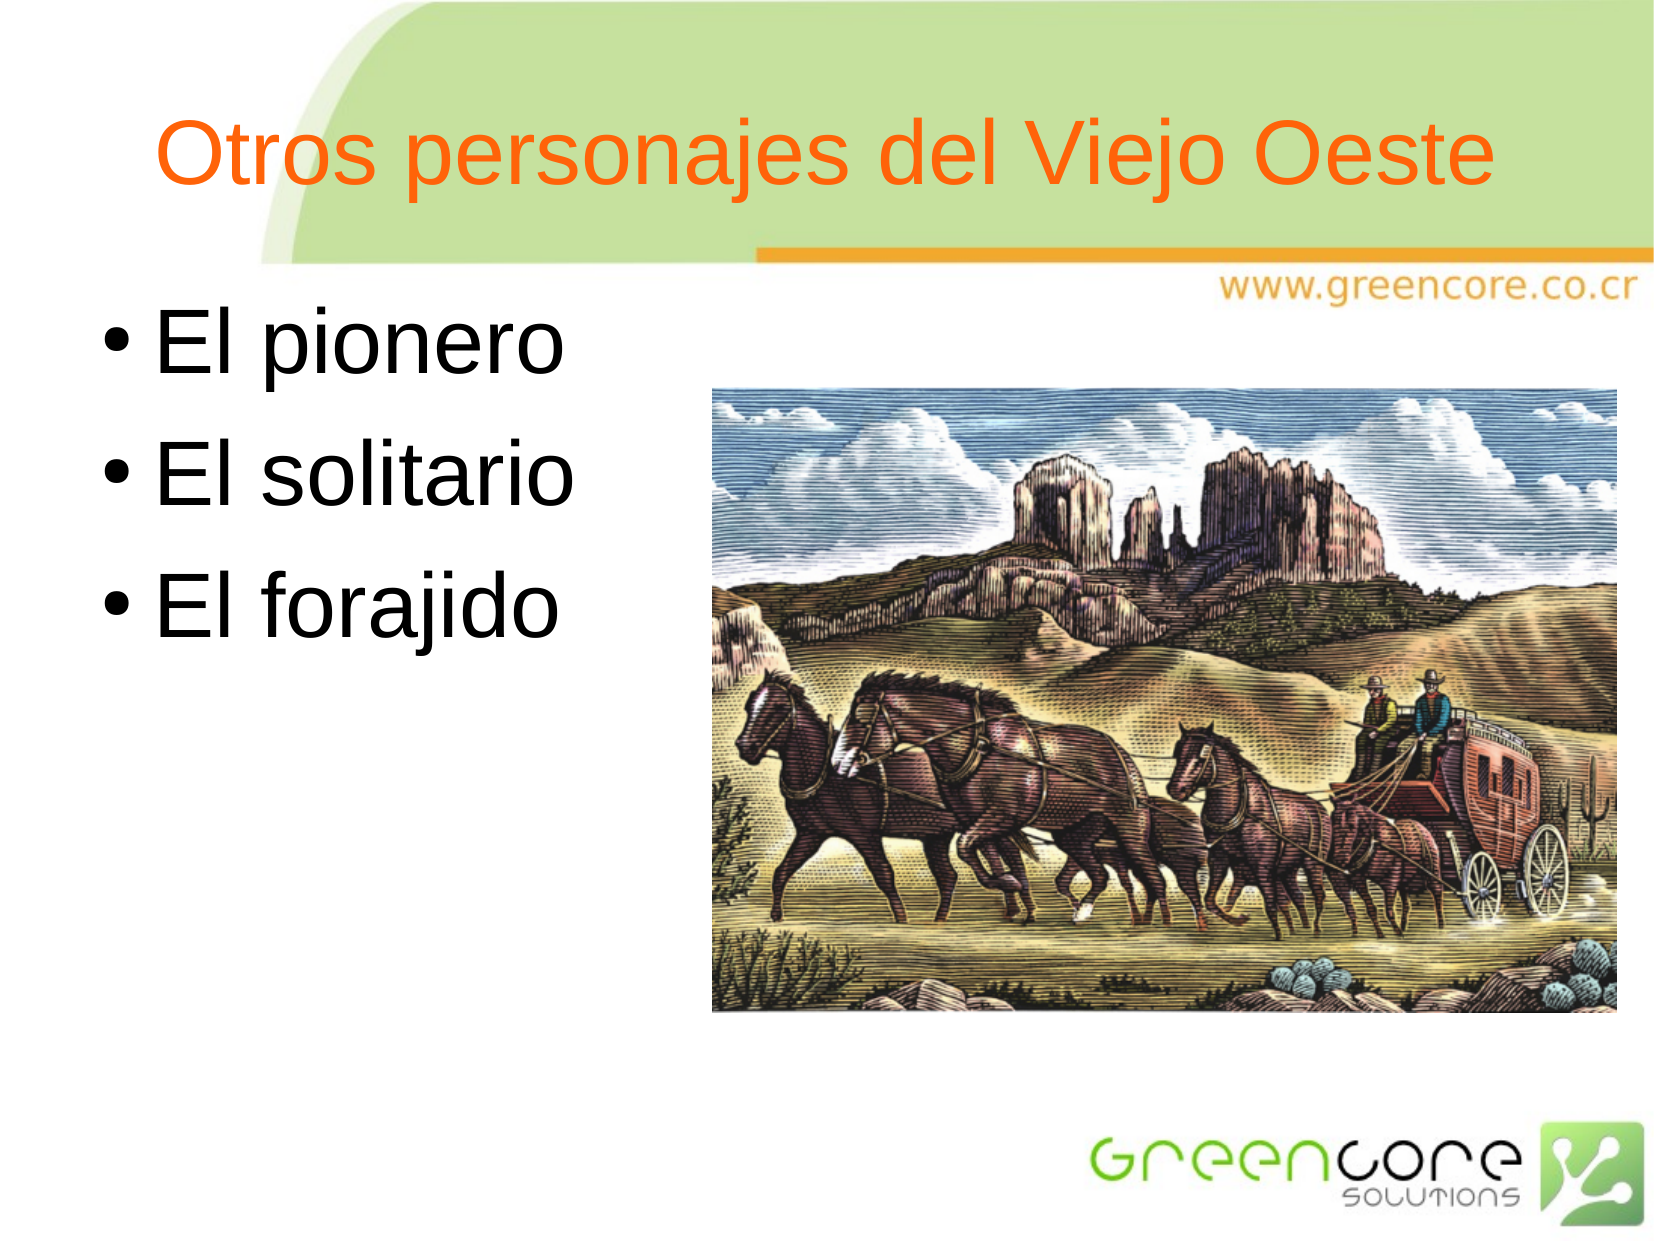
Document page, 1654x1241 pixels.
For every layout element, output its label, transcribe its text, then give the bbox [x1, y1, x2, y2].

list El pionero El solitario El forajido [82, 290, 1571, 1094]
picture [0, 0, 1654, 1241]
title Otros personajes del Viejo Oeste [82, 56, 1571, 250]
